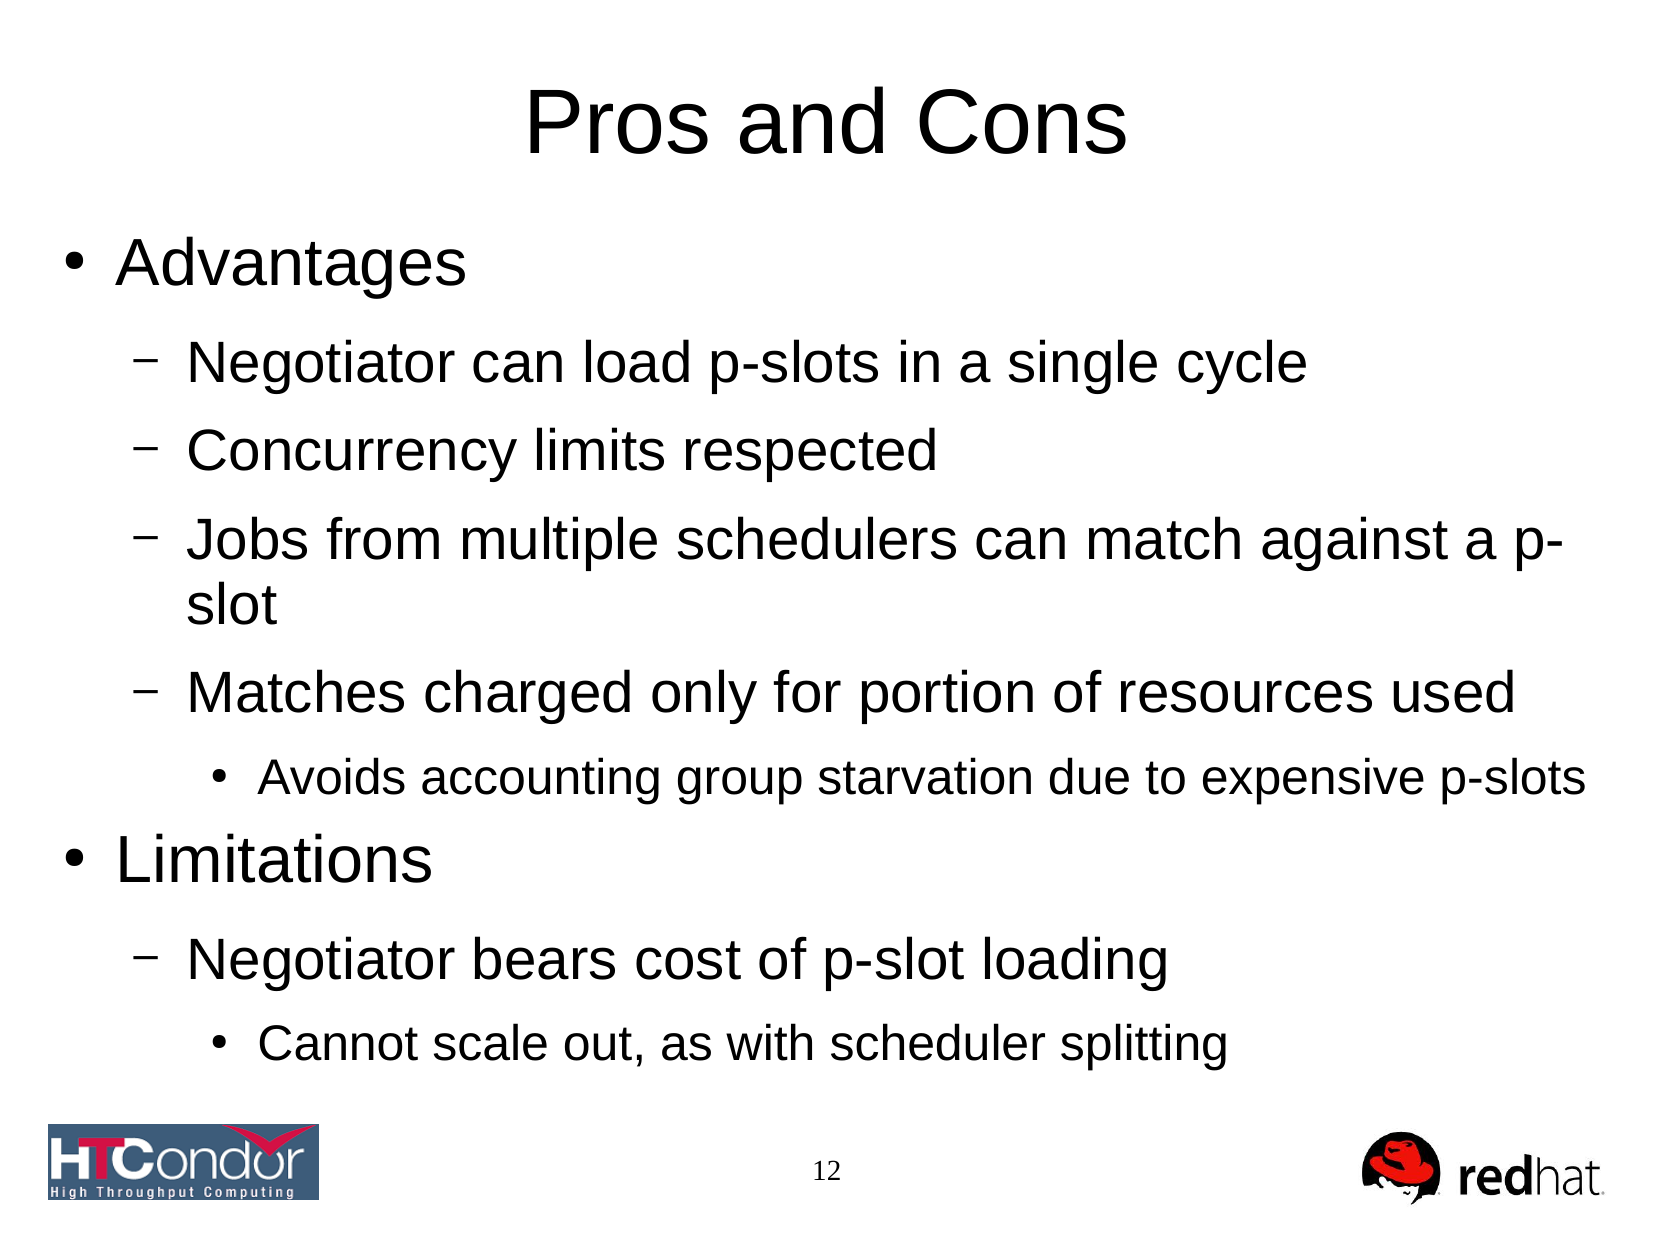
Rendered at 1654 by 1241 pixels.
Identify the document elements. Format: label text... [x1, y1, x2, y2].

picture [48, 1124, 319, 1200]
list Advantages Negotiator can load p-slots in a single cycle Concurrency limits respected Jobs from multiple schedulers can match against a p-slot Matches charged only for portion of resources used Avoids accounting group starvation due to expensive p-slots Limitations Negotiator bears cost of p-slot loading Cannot scale out, as with scheduler splitting [45, 225, 1606, 1096]
title Pros and Cons [82, 45, 1571, 198]
picture [1352, 1128, 1629, 1215]
